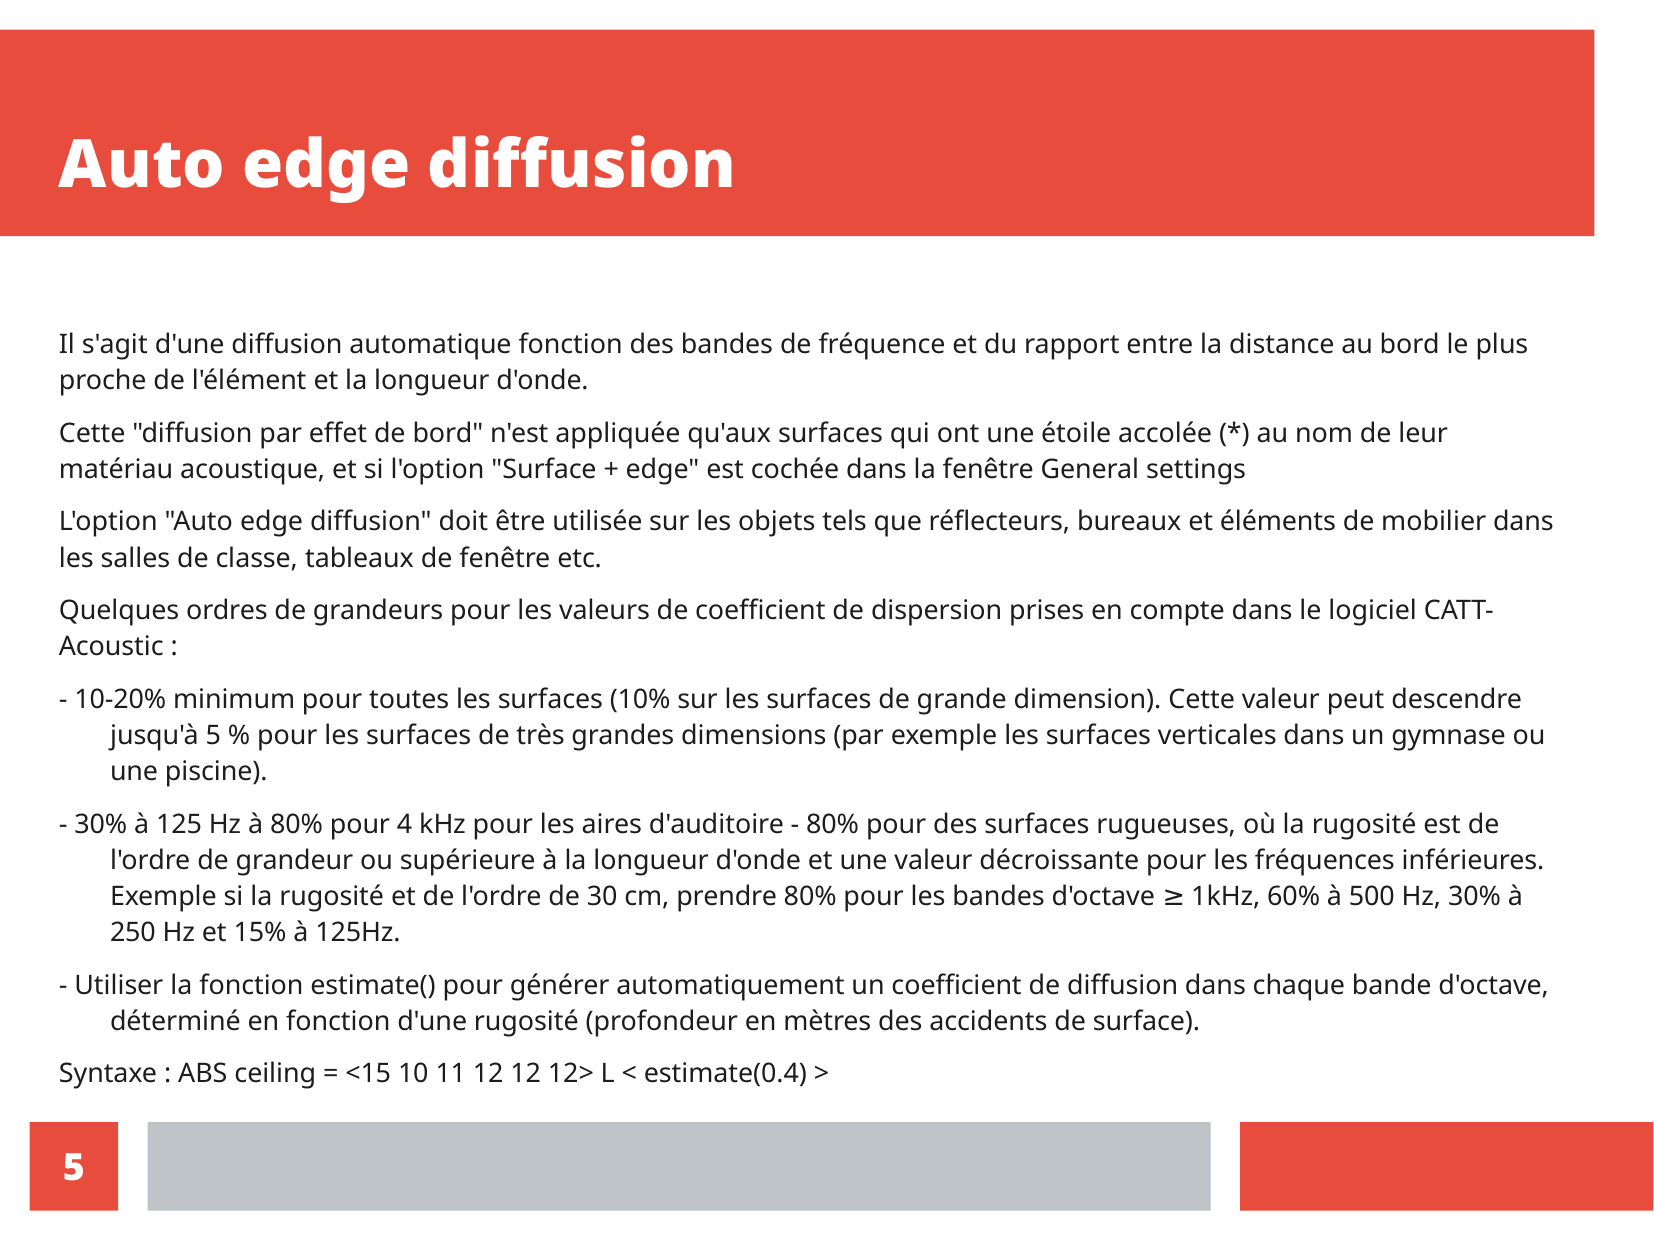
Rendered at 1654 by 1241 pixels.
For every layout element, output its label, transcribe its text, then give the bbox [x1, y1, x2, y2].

list Il s'agit d'une diffusion automatique fonction des bandes de fréquence et du rapport entre la distance au bord le plus proche de l'élément et la longueur d'onde. Cette "diffusion par effet de bord" n'est appliquée qu'aux surfaces qui ont une étoile accolée (*) au nom de leur matériau acoustique, et si l'option "Surface + edge" est cochée dans la fenêtre General settings L'option "Auto edge diffusion" doit être utilisée sur les objets tels que réflecteurs, bureaux et éléments de mobilier dans les salles de classe, tableaux de fenêtre etc. Quelques ordres de grandeurs pour les valeurs de coefficient de dispersion prises en compte dans le logiciel CATT-Acoustic : - 10-20% minimum pour toutes les surfaces (10% sur les surfaces de grande dimension). Cette valeur peut descendre jusqu'à 5 % pour les surfaces de très grandes dimensions (par exemple les surfaces verticales dans un gymnase ou une piscine). - 30% à 125 Hz à 80% pour 4 kHz pour les aires d'auditoire - 80% pour des surfaces rugueuses, où la rugosité est de l'ordre de grandeur ou supérieure à la longueur d'onde et une valeur décroissante pour les fréquences inférieures. Exemple si la rugosité et de l'ordre de 30 cm, prendre 80% pour les bandes d'octave ≥ 1kHz, 60% à 500 Hz, 30% à 250 Hz et 15% à 125Hz. - Utiliser la fonction estimate() pour générer automatiquement un coefficient de diffusion dans chaque bande d'octave, déterminé en fonction d'une rugosité (profondeur en mètres des accidents de surface). Syntaxe : ABS ceiling = <15 10 11 12 12 12> L < estimate(0.4) > [59, 324, 1565, 1093]
title Auto edge diffusion [59, 59, 1595, 207]
